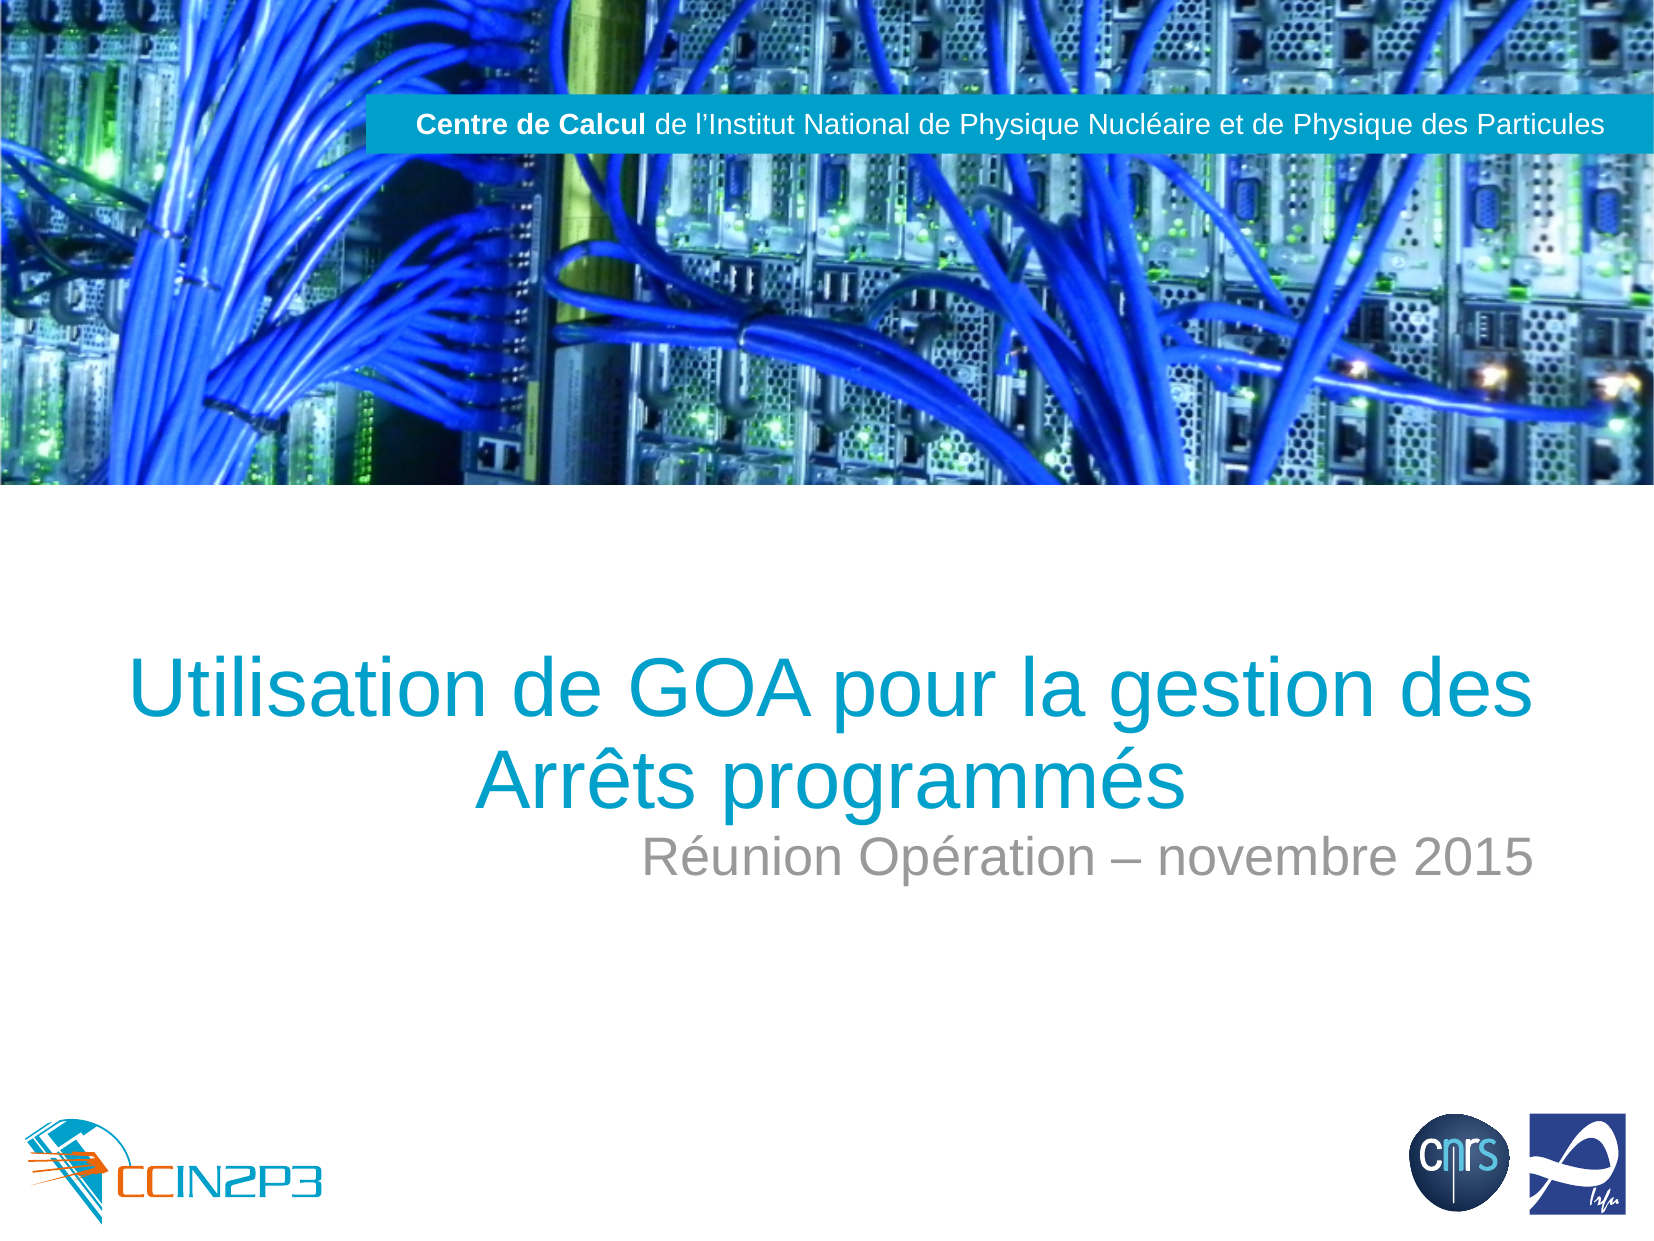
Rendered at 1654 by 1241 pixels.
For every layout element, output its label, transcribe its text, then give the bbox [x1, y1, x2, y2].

list Réunion Opération – novembre 2015 [118, 826, 1536, 1063]
picture [0, 0, 1654, 485]
title Utilisation de GOA pour la gestion des Arrêts programmés [118, 547, 1536, 826]
